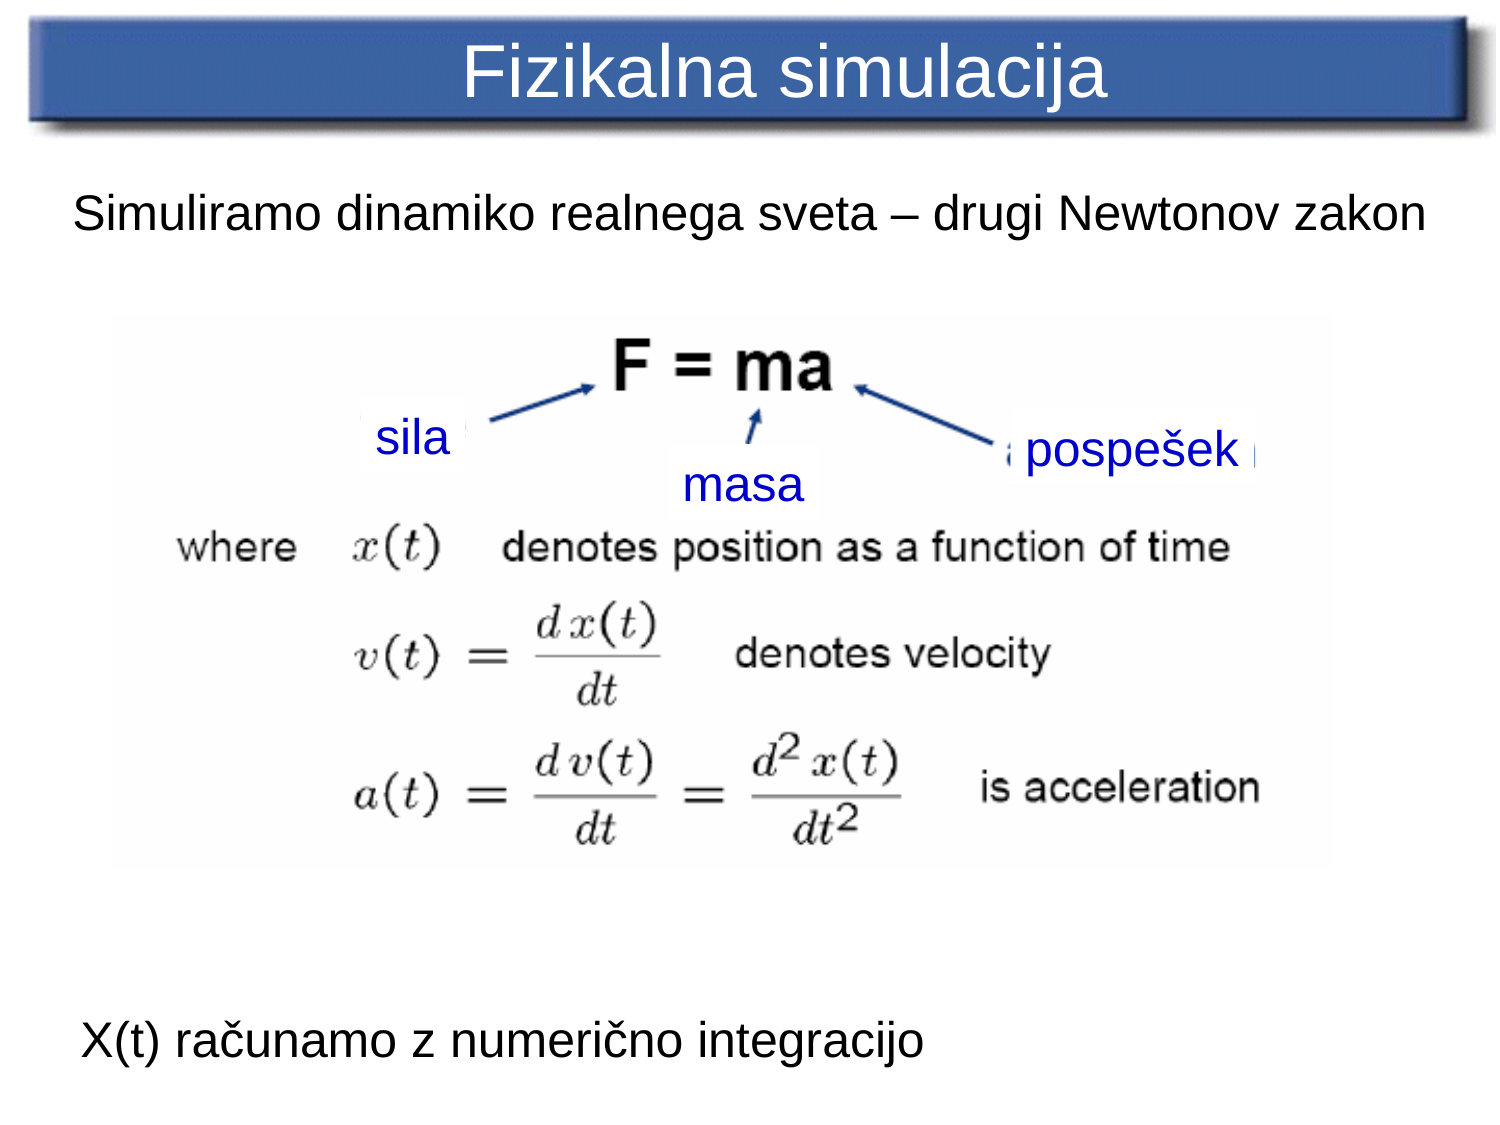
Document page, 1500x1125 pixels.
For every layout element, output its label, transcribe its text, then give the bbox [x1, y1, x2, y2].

text_box Fizikalna simulacija [446, 14, 1124, 121]
picture [112, 314, 1332, 868]
text_box pospešek [1010, 408, 1254, 485]
text_box X(t) računamo z numerično integracijo [65, 999, 940, 1075]
picture [27, 13, 1496, 141]
text_box sila [360, 397, 466, 473]
text_box Simuliramo dinamiko realnega sveta – drugi Newtonov zakon [57, 172, 1443, 249]
text_box masa [667, 444, 820, 520]
